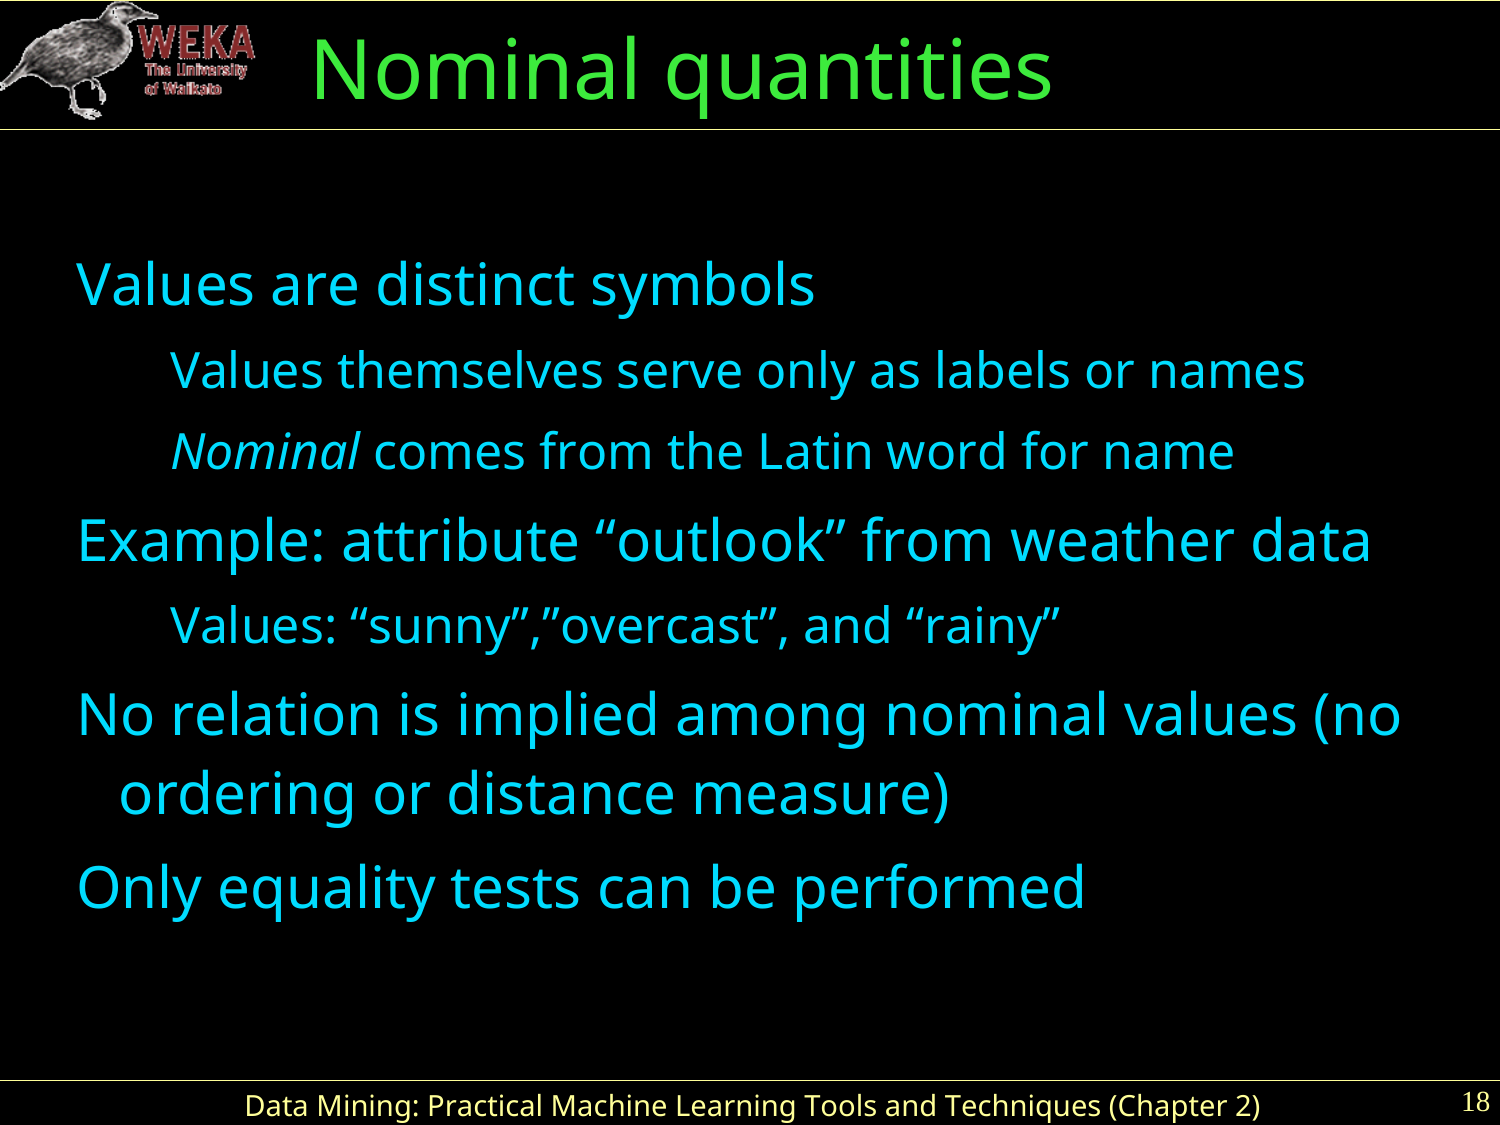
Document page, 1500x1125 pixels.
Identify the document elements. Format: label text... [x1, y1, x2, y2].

title Nominal quantities [295, 0, 1500, 148]
picture [0, 1, 266, 129]
text_box Values are distinct symbols Values themselves serve only as labels or names Nominal comes from the Latin word for name Example: attribute “outlook” from weather data Values: “sunny”,”overcast”, and “rainy” No relation is implied among nominal values (no ordering or distance measure) Only equality tests can be performed [61, 236, 1447, 912]
